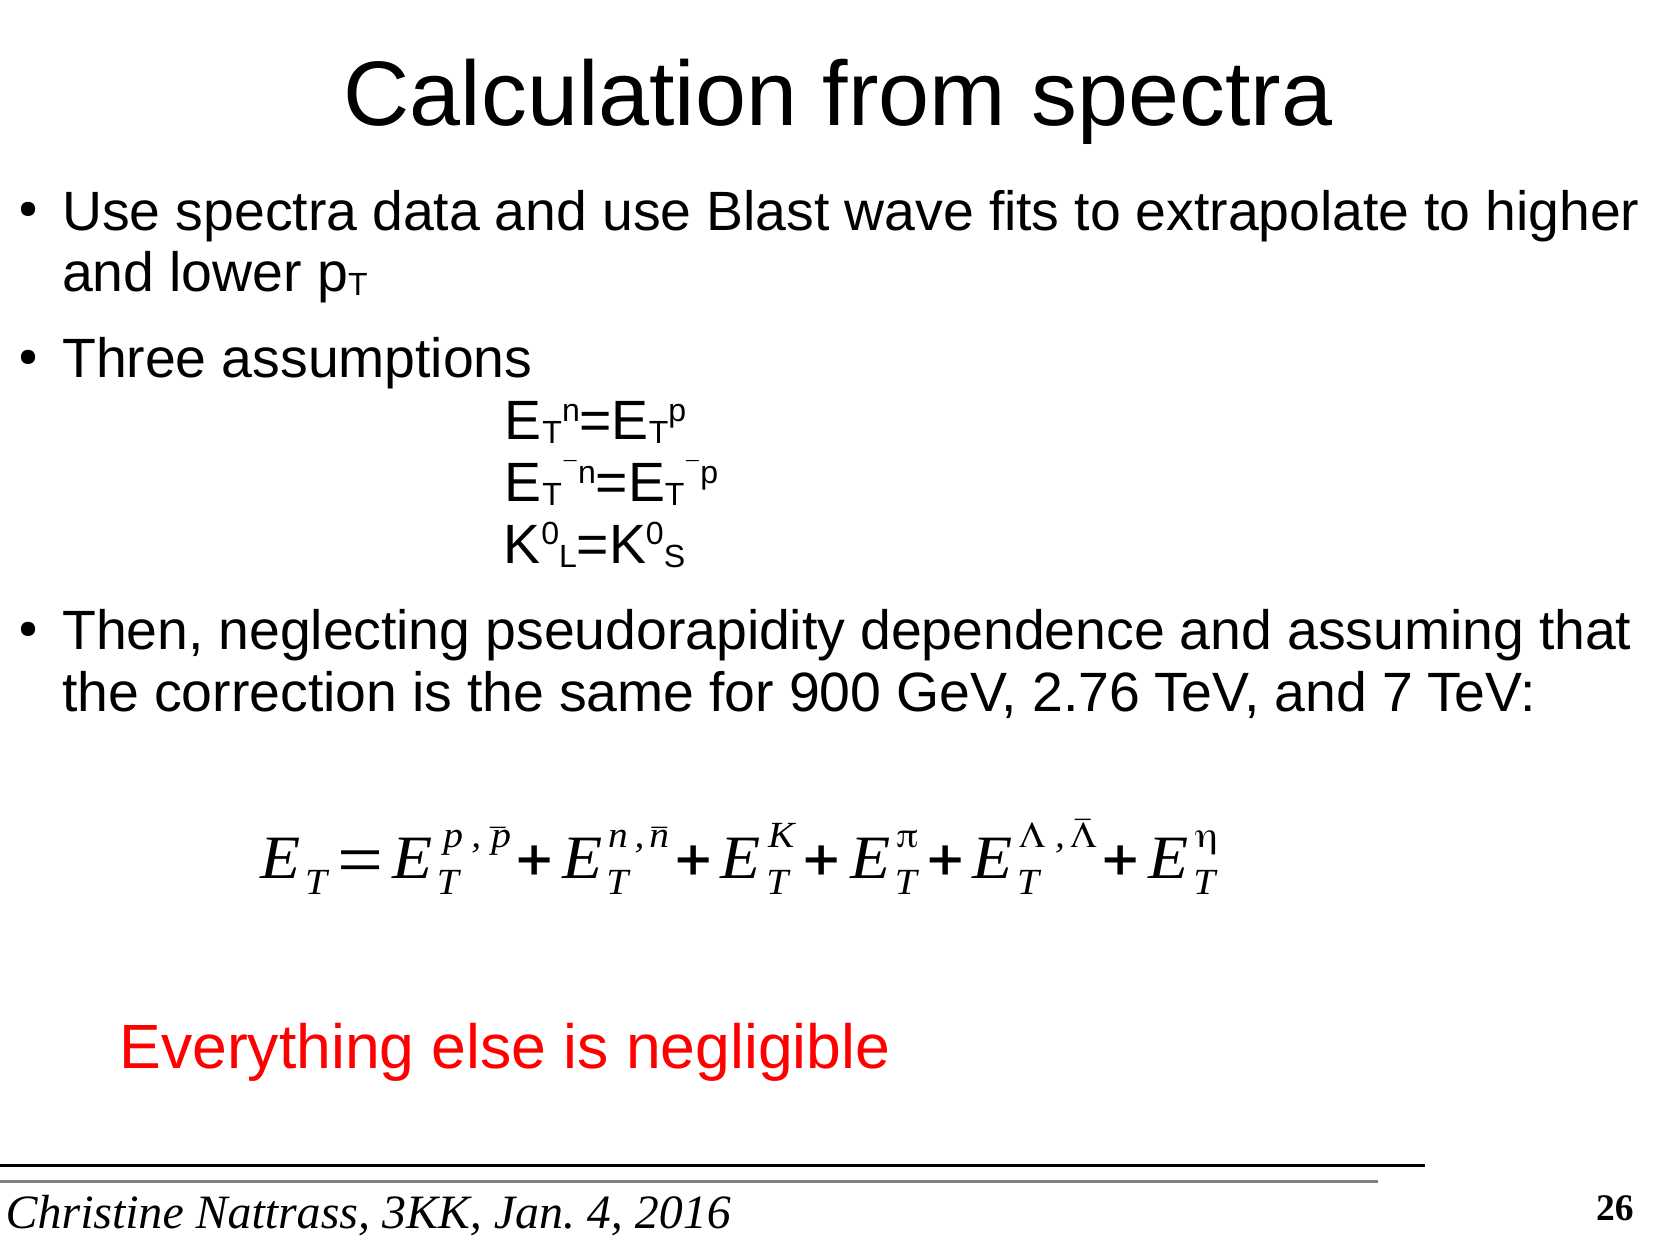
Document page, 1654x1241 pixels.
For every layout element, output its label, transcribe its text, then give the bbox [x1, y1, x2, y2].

text_box Everything else is negligible [105, 1005, 1441, 1090]
chart [248, 815, 1227, 902]
title Calculation from spectra [94, 0, 1583, 180]
list Use spectra data and use Blast wave fits to extrapolate to higher and lower pT Three assumptions ETn=ETp ET`n=ET`p K0L=K0S Then, neglecting pseudorapidity dependence and assuming that the correction is the same for 900 GeV, 2.76 TeV, and 7 TeV: [3, 180, 1654, 1021]
